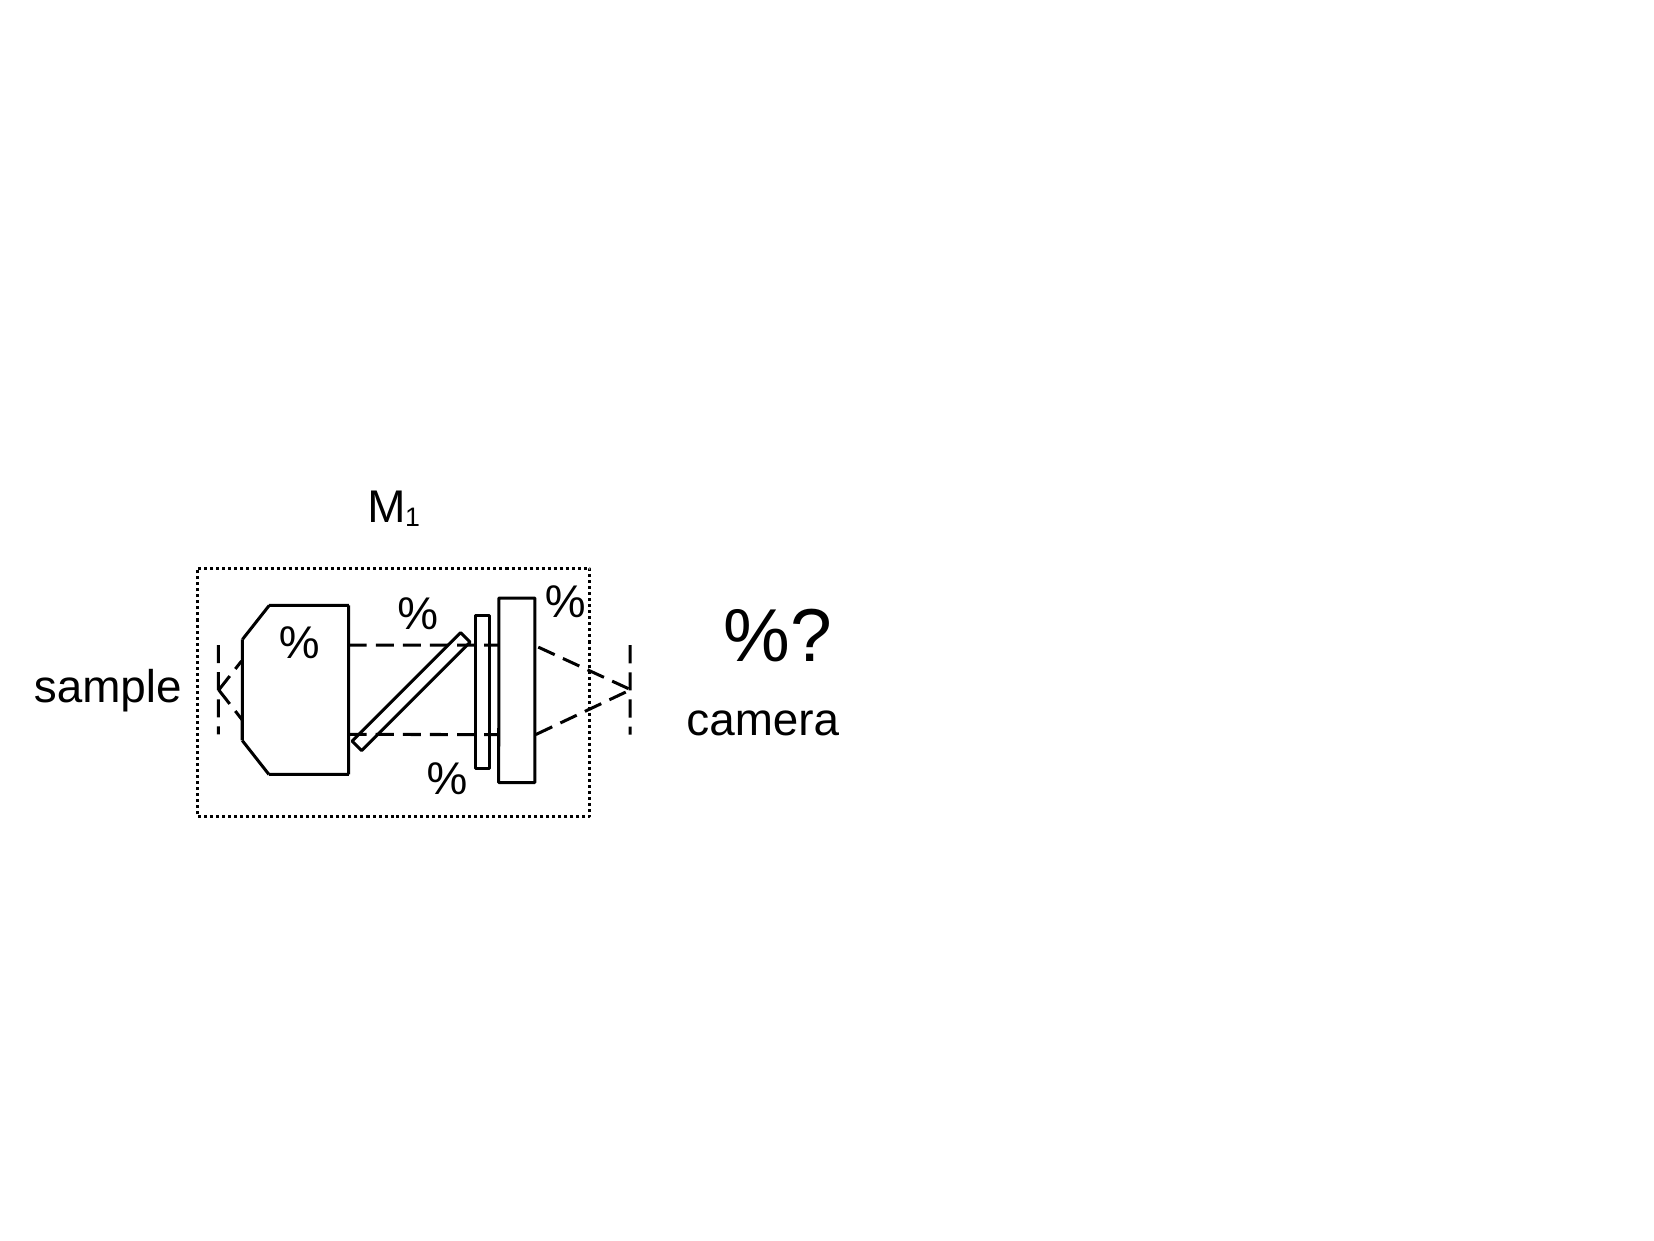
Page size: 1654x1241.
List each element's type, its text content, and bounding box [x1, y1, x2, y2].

text_box M1 [327, 473, 460, 559]
text_box % [351, 580, 484, 666]
text_box %? [687, 586, 869, 693]
text_box % [499, 568, 632, 654]
text_box % [233, 609, 366, 695]
text_box sample [17, 653, 199, 771]
text_box camera [653, 686, 872, 805]
text_box % [380, 745, 514, 831]
